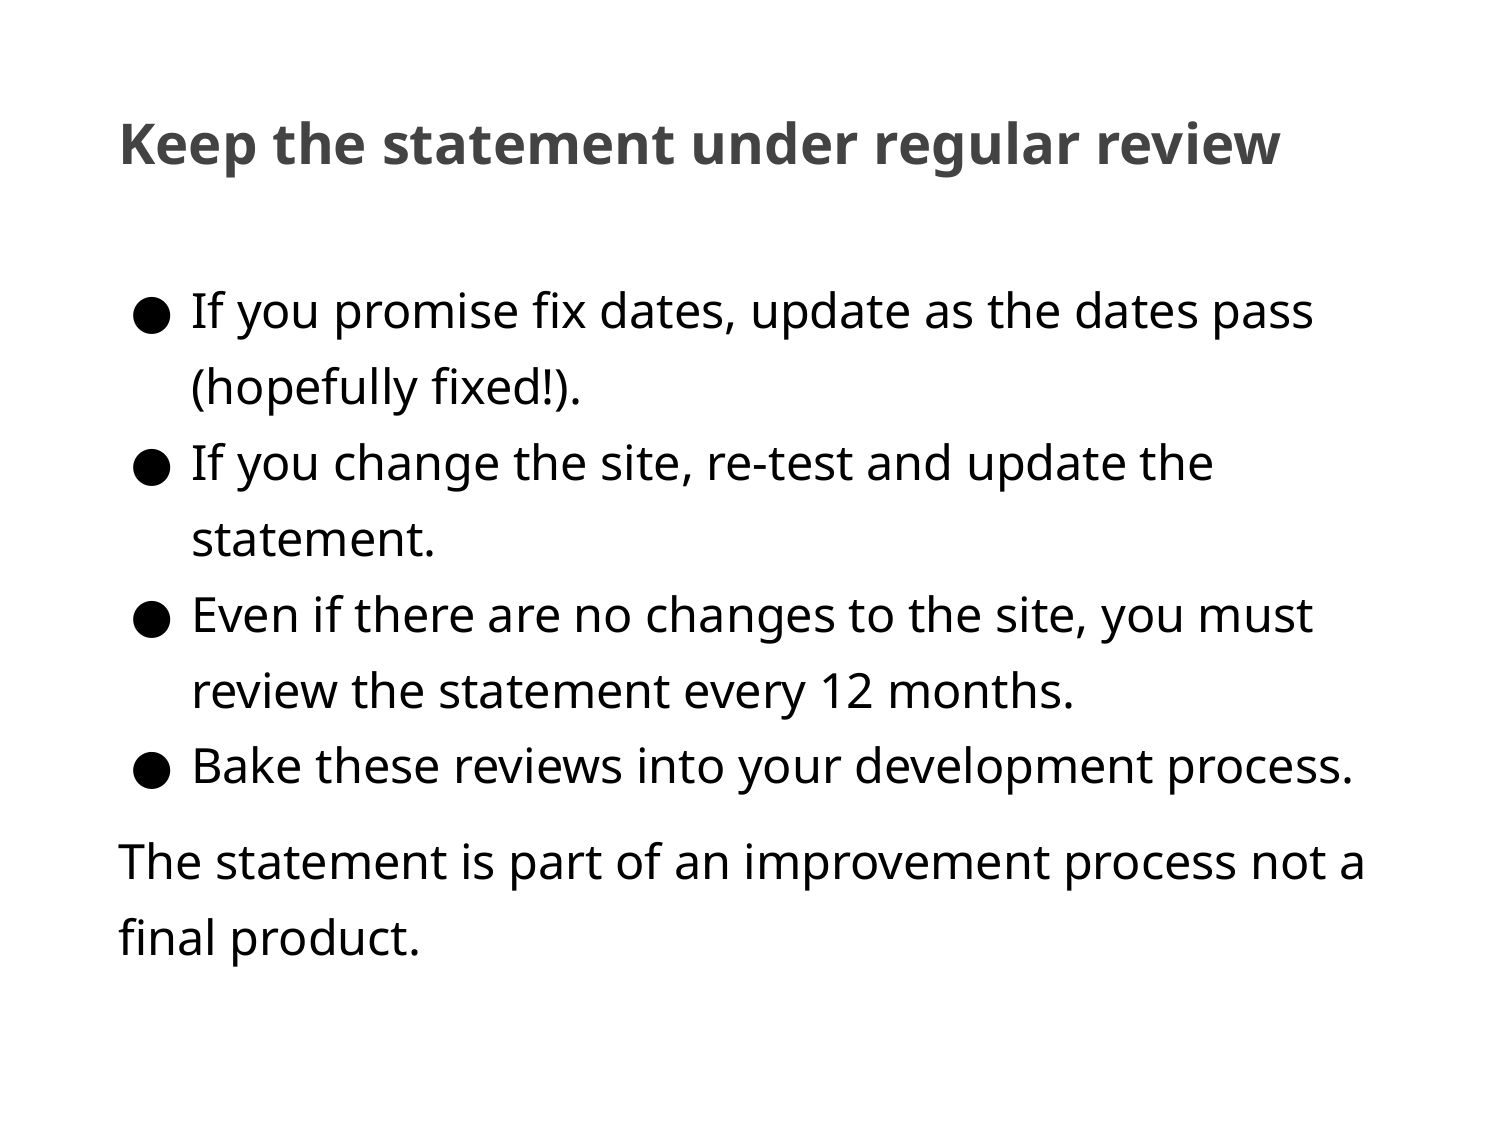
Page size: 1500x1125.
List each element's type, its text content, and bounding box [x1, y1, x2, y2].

list If you promise fix dates, update as the dates pass (hopefully fixed!). If you change the site, re-test and update the statement. Even if there are no changes to the site, you must review the statement every 12 months. Bake these reviews into your development process. The statement is part of an improvement process not a final product. [103, 252, 1397, 1000]
title Keep the statement under regular review [103, 89, 1397, 215]
